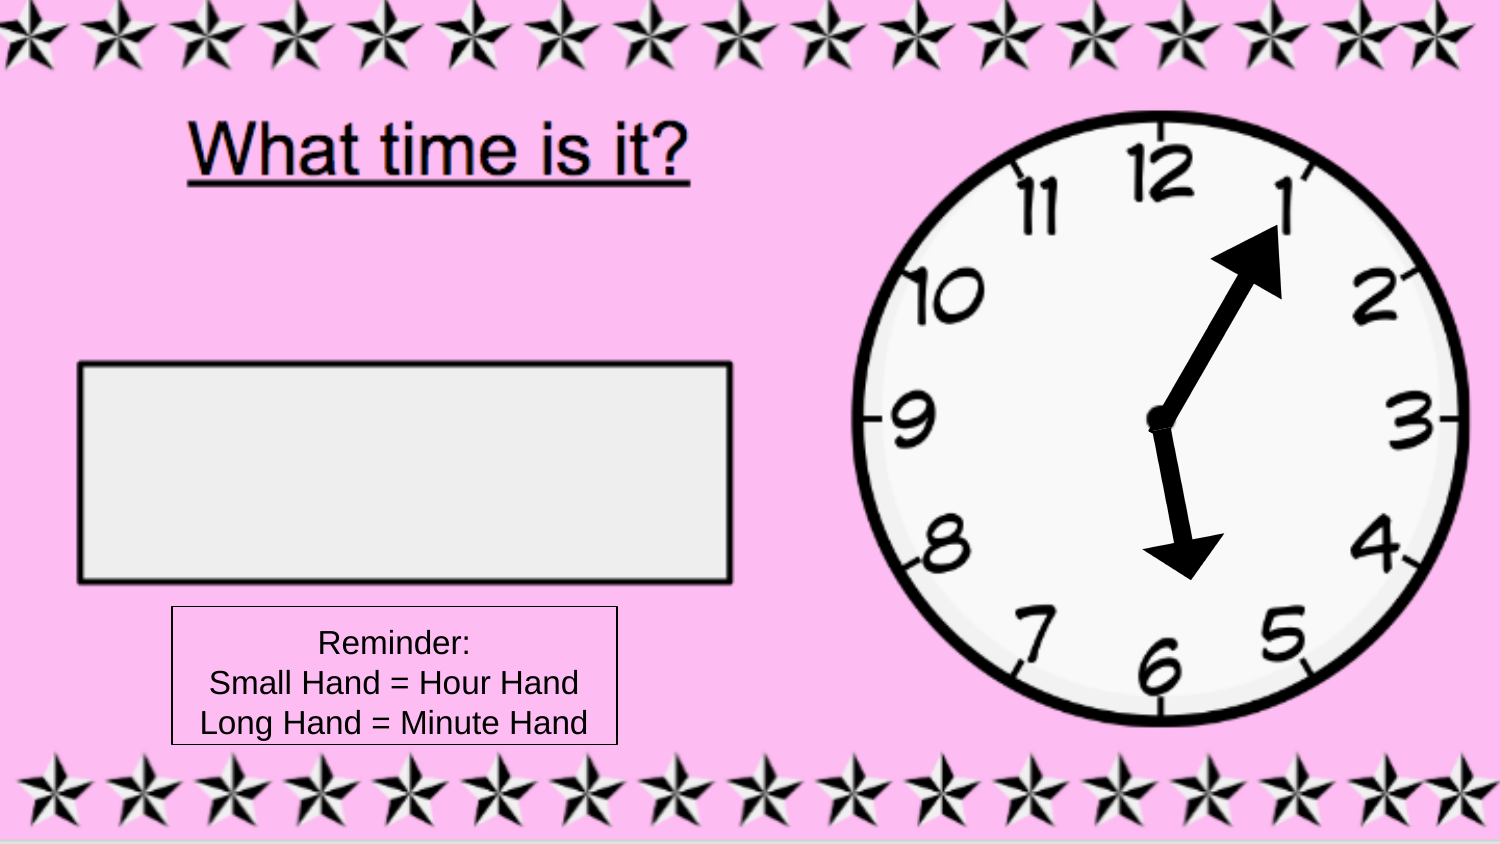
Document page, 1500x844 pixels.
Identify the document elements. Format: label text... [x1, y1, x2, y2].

picture [0, 0, 1500, 844]
text_box Reminder: Small Hand = Hour Hand Long Hand = Minute Hand [171, 606, 617, 745]
